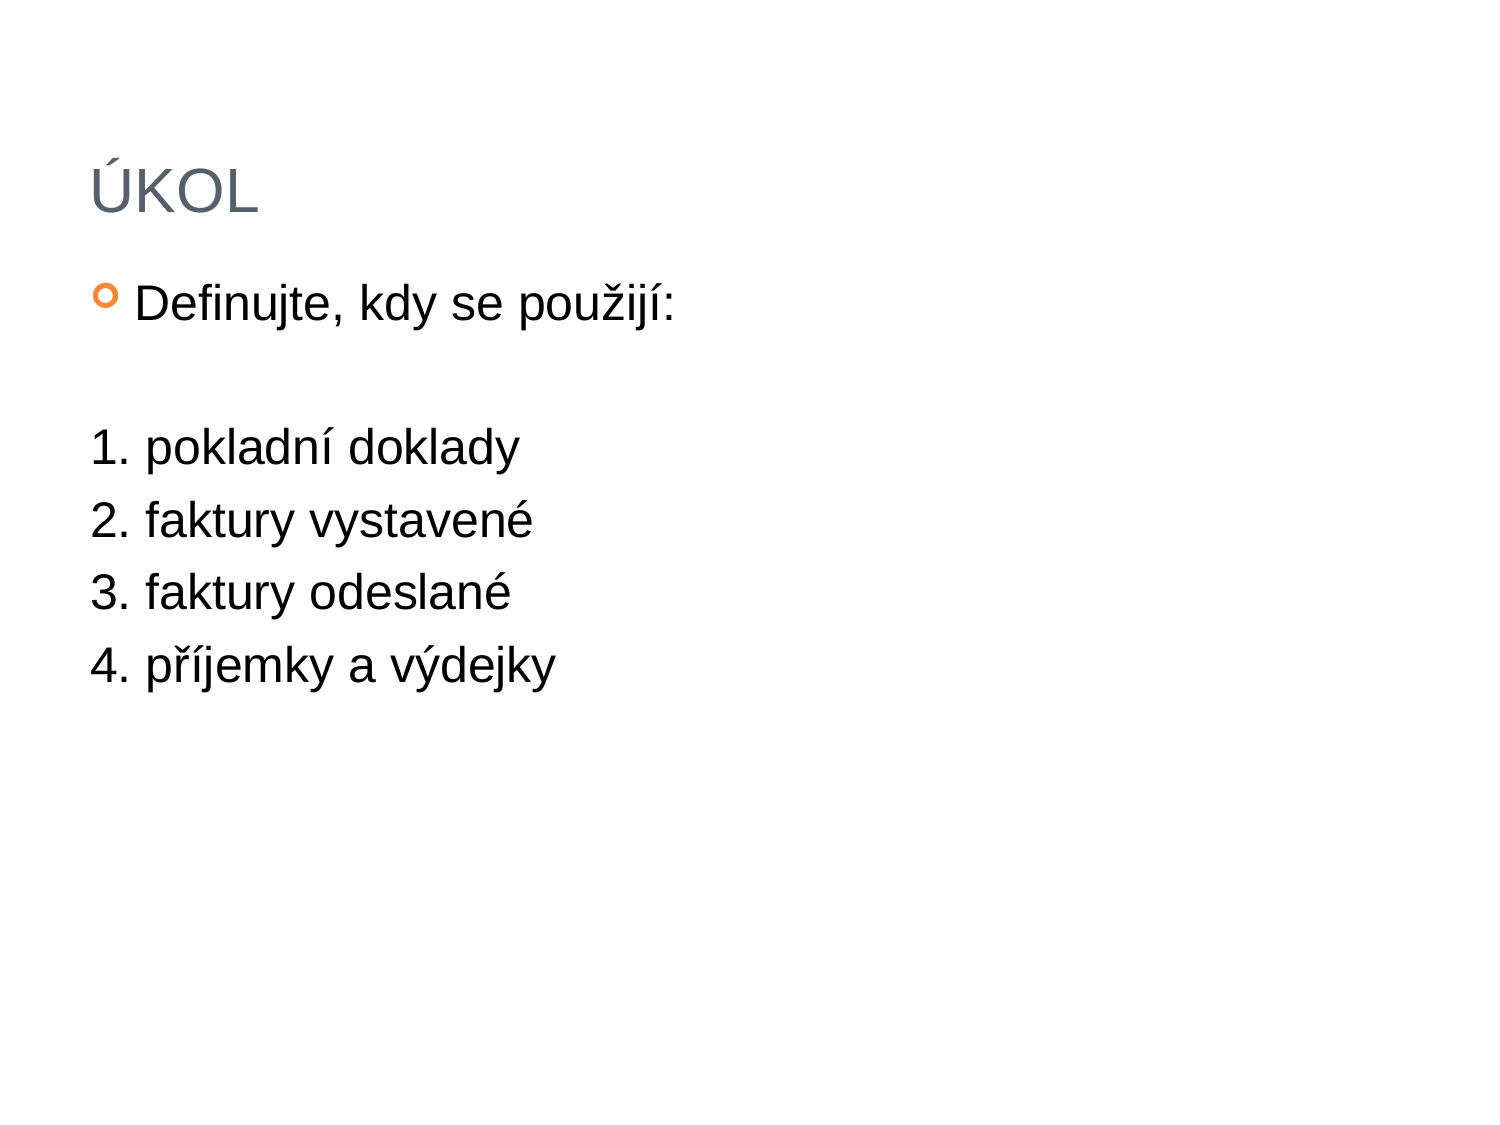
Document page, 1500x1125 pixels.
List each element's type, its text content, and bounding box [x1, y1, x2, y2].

title ÚKOL [74, 44, 1300, 233]
list Definujte, kdy se použijí: 1. pokladní doklady 2. faktury vystavené 3. faktury odeslané 4. příjemky a výdejky [74, 262, 1300, 1063]
